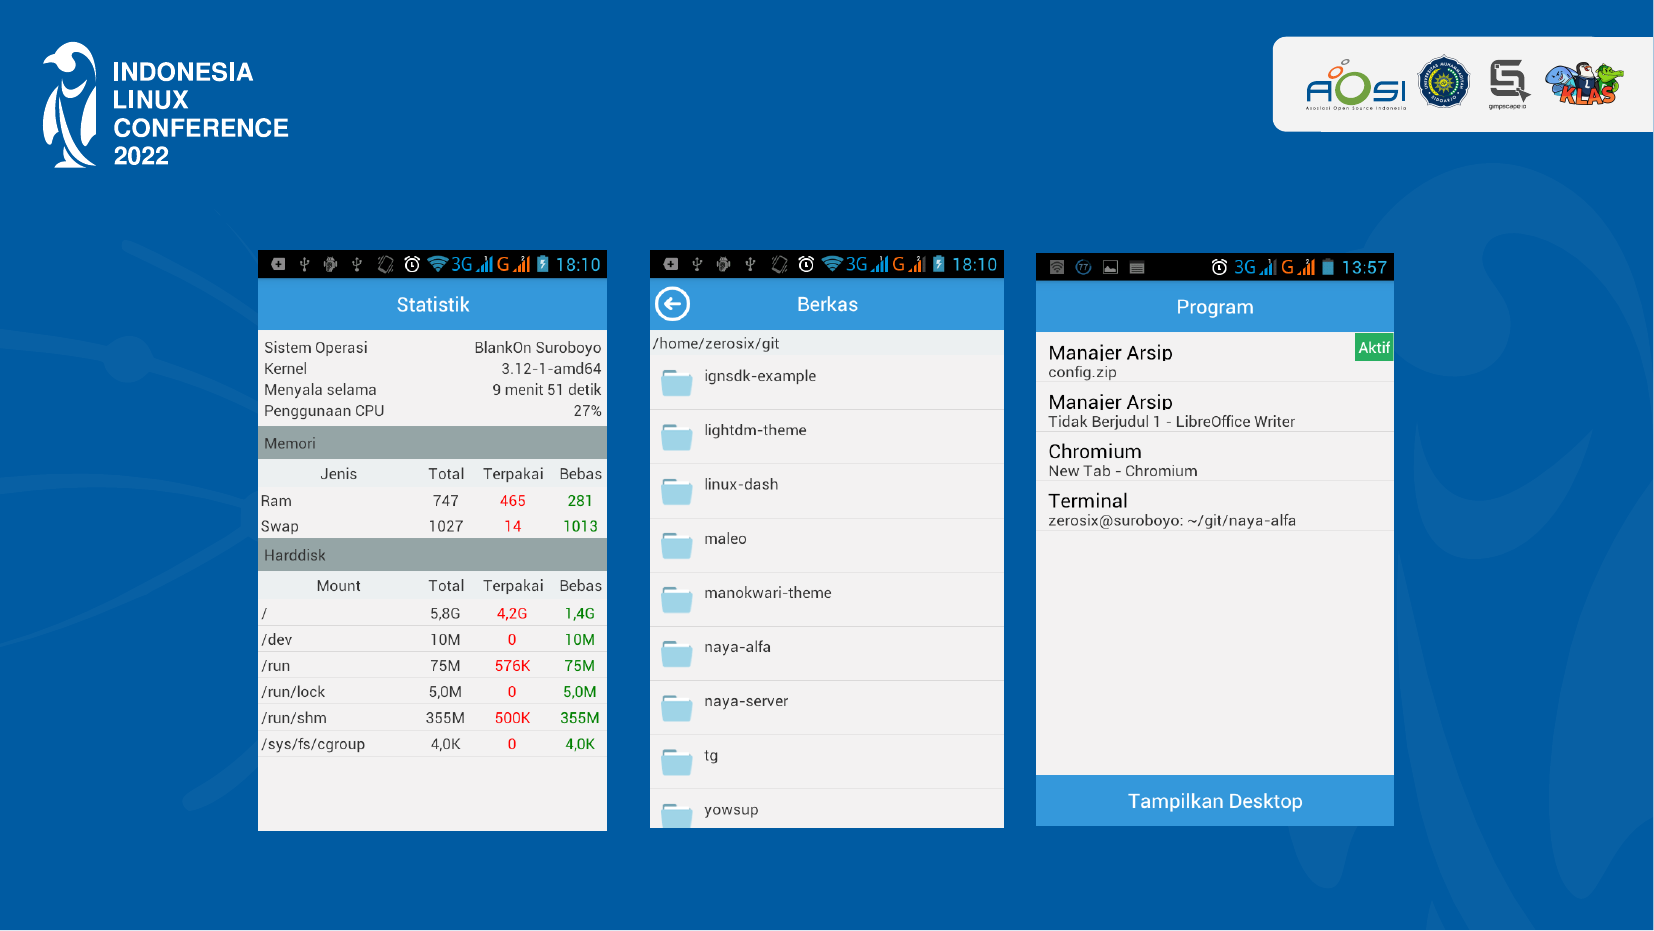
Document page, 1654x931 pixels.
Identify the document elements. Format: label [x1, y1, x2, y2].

picture [1417, 54, 1471, 108]
picture [258, 250, 607, 831]
picture [1545, 62, 1624, 105]
picture [1036, 253, 1394, 826]
picture [650, 250, 1004, 828]
